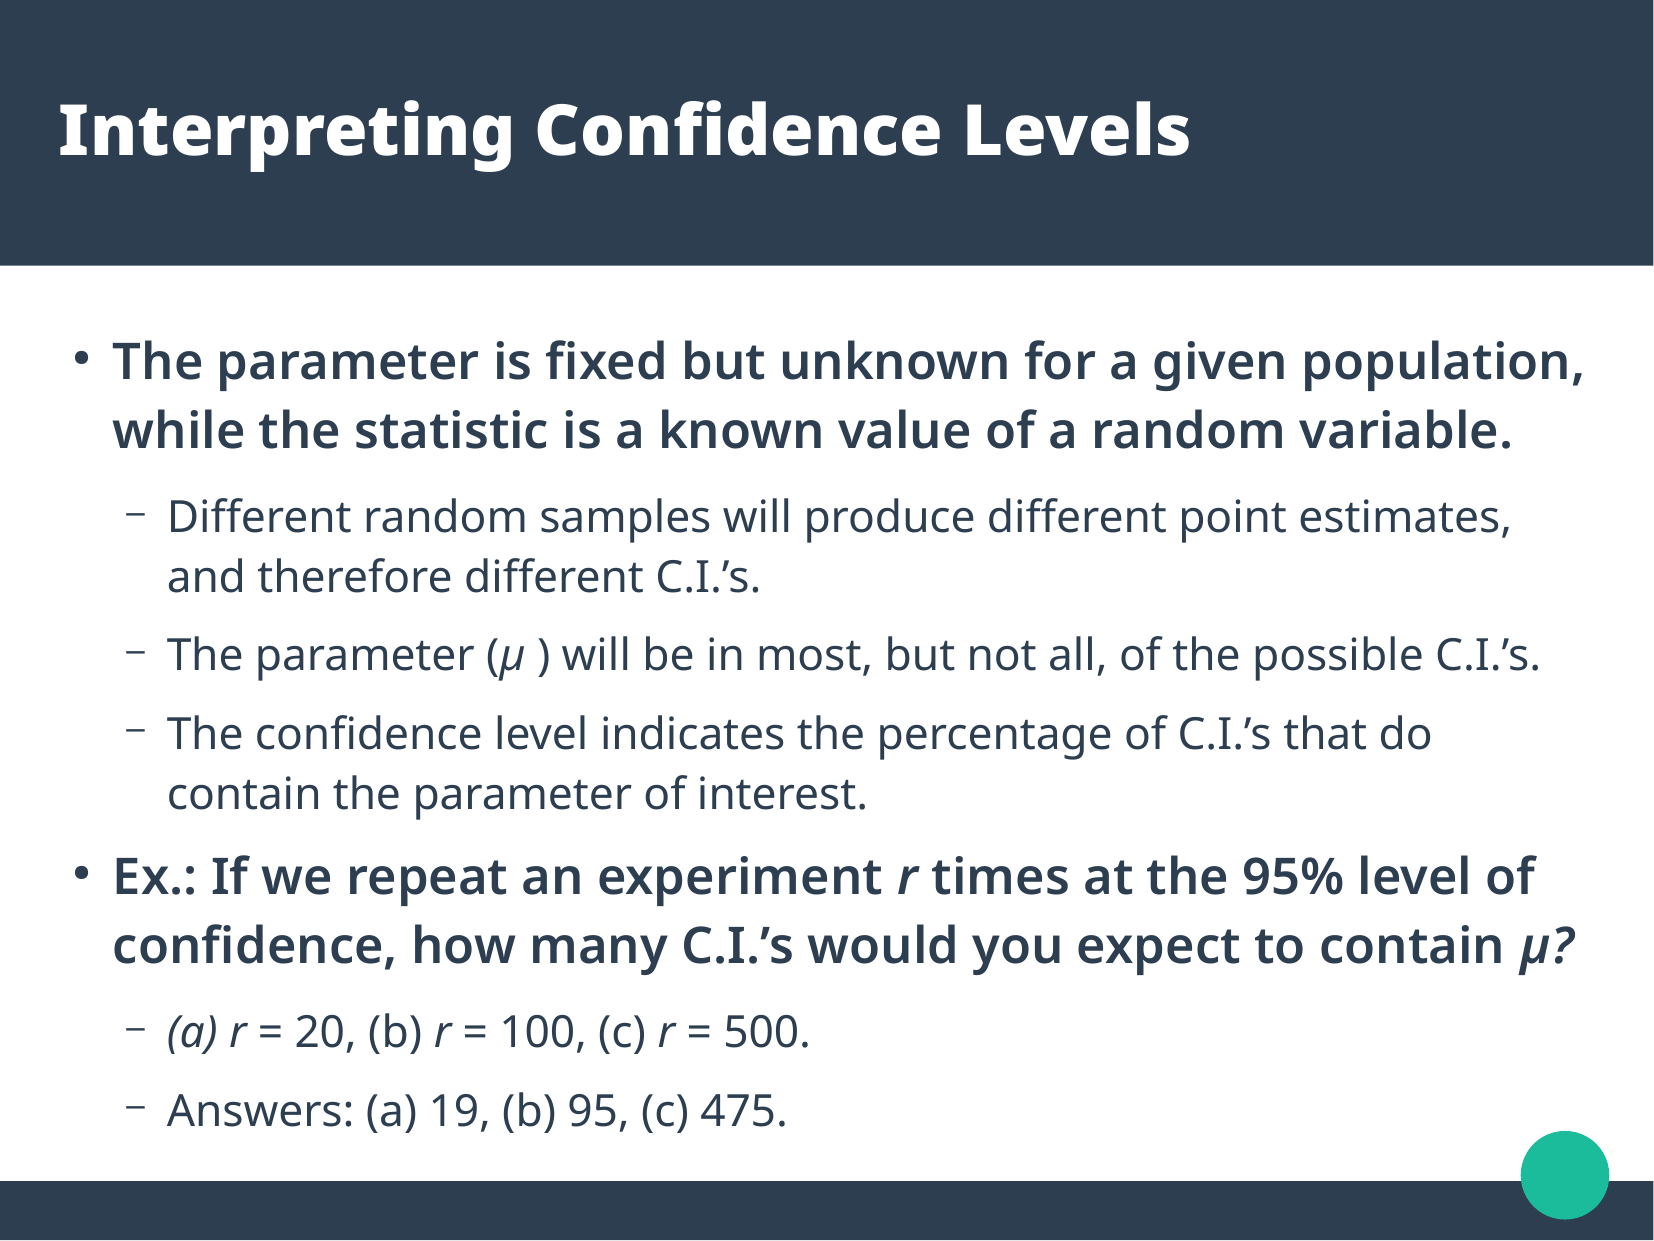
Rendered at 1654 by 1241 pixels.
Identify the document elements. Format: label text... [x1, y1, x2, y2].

title Interpreting Confidence Levels [59, 49, 1595, 207]
list The parameter is fixed but unknown for a given population, while the statistic is a known value of a random variable. Different random samples will produce different point estimates, and therefore different C.I.’s. The parameter (μ ) will be in most, but not all, of the possible C.I.’s. The confidence level indicates the percentage of C.I.’s that do contain the parameter of interest. Ex.: If we repeat an experiment r times at the 95% level of confidence, how many C.I.’s would you expect to contain μ? (a) r = 20, (b) r = 100, (c) r = 500. Answers: (a) 19, (b) 95, (c) 475. [59, 324, 1595, 1152]
